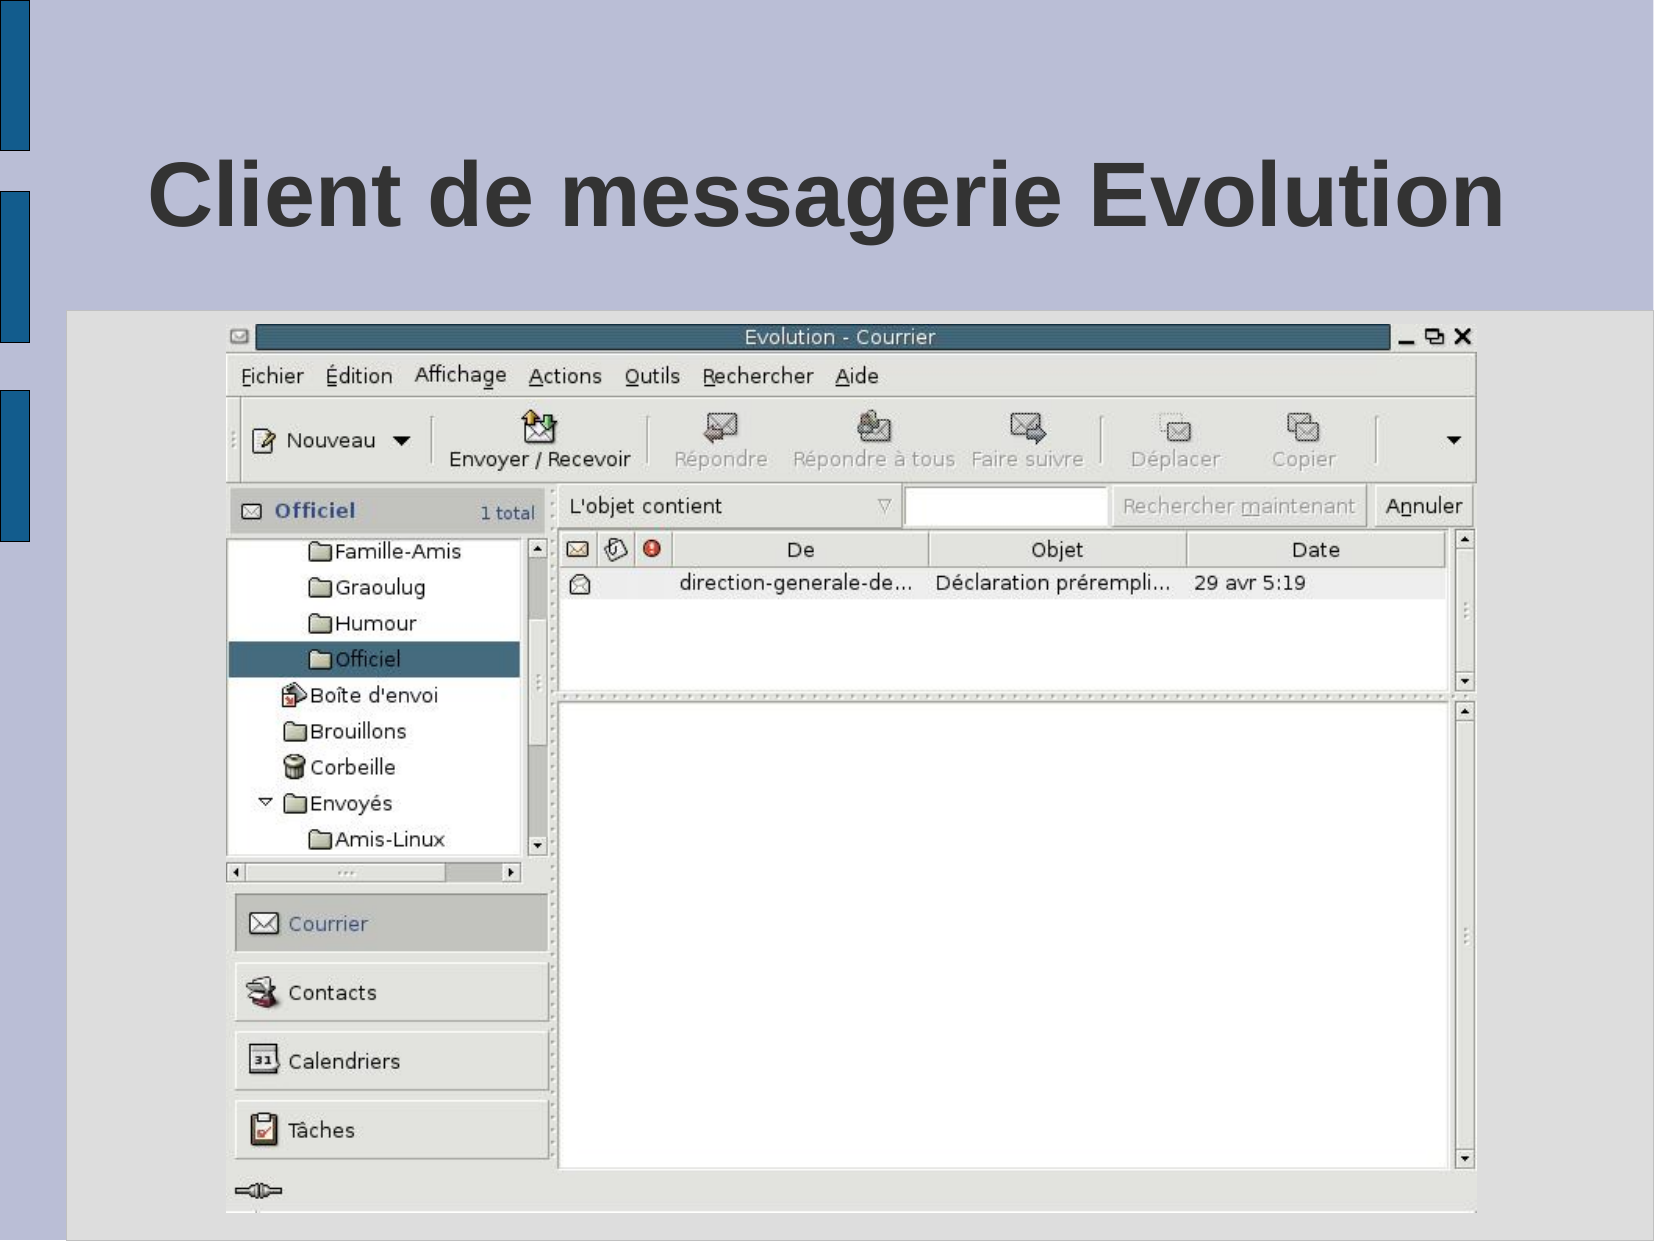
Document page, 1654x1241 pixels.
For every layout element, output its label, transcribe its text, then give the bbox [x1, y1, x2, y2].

picture [226, 324, 1477, 1213]
title Client de messagerie Evolution [121, 91, 1534, 299]
